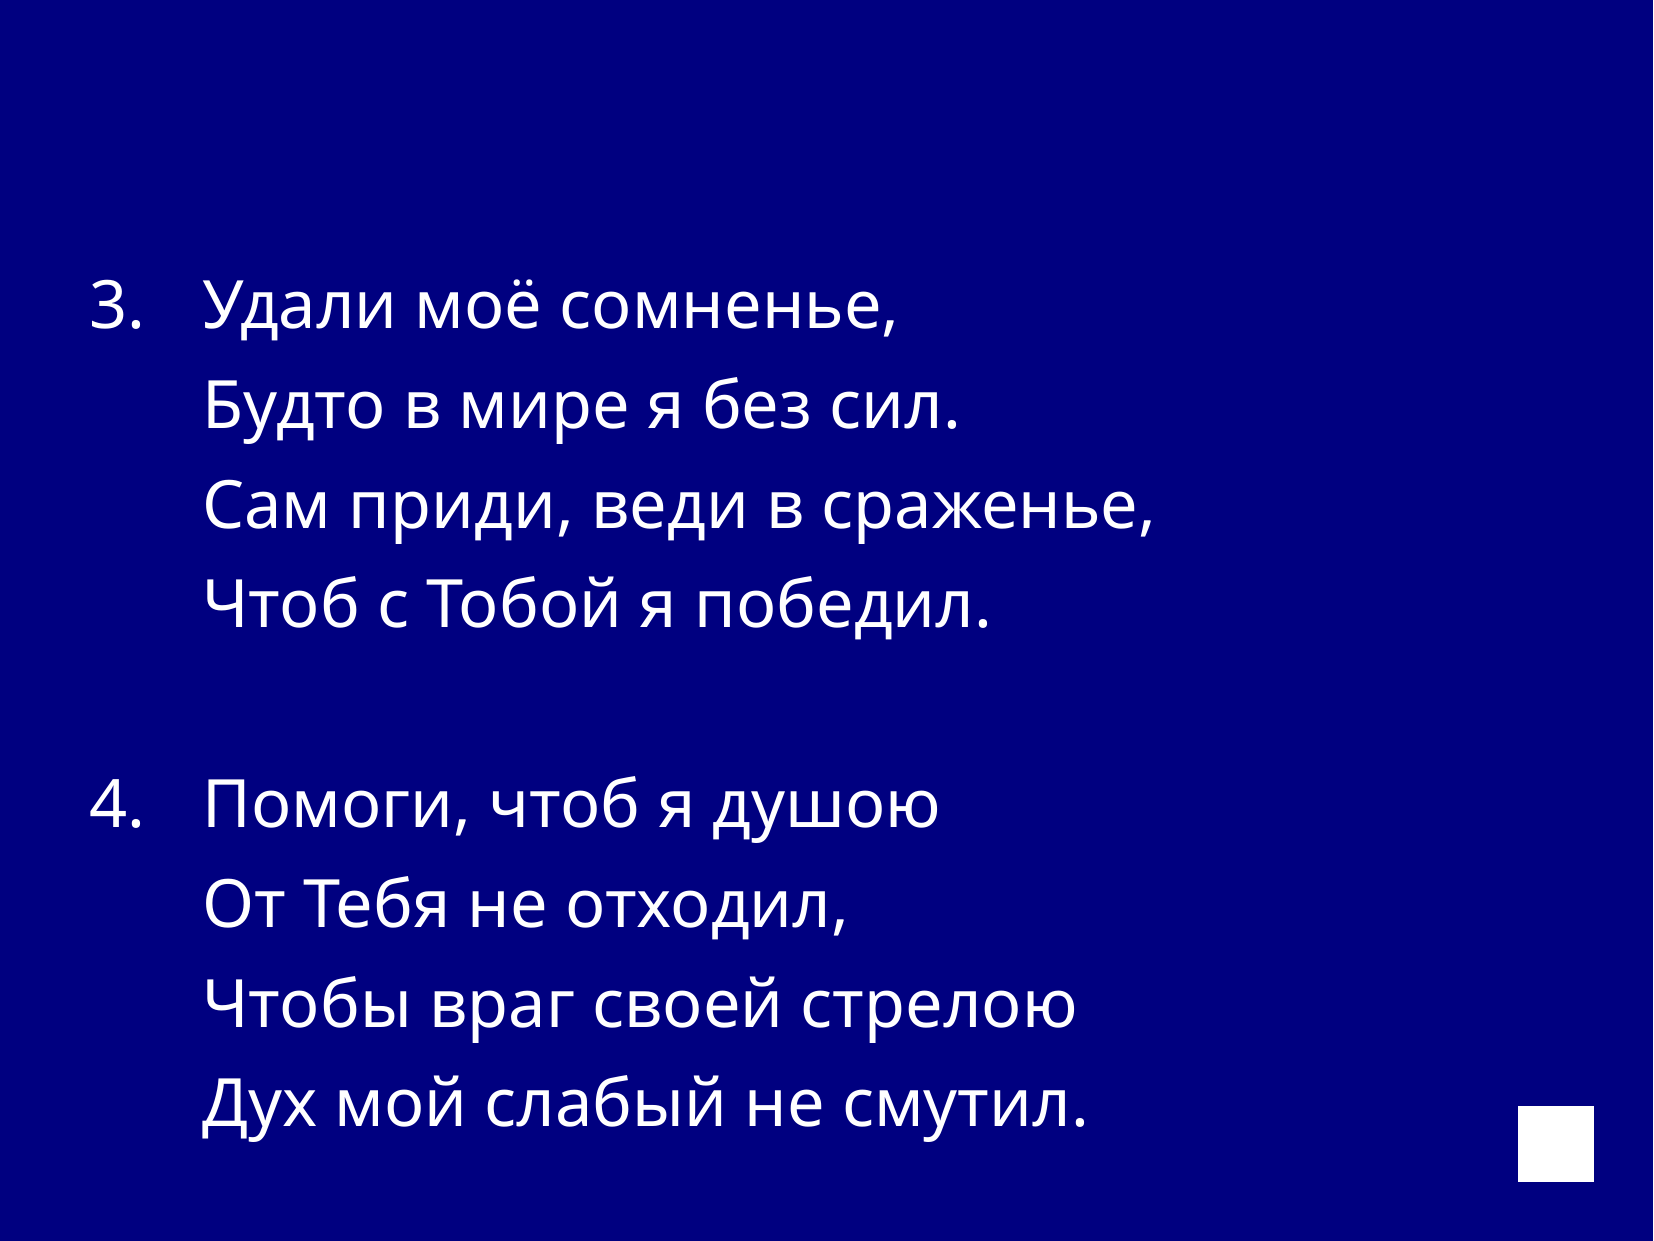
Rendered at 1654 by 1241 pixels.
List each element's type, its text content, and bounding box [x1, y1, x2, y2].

text_box 3. Удали моё сомненье, Будто в мире я без сил. Сам приди, веди в сраженье, Чтоб с Тобой я победил. 4. Помоги, чтоб я душою От Тебя не отходил, Чтобы враг своей стрелою Дух мой слабый не смутил. [75, 150, 1576, 1163]
text_box [1518, 1106, 1594, 1182]
